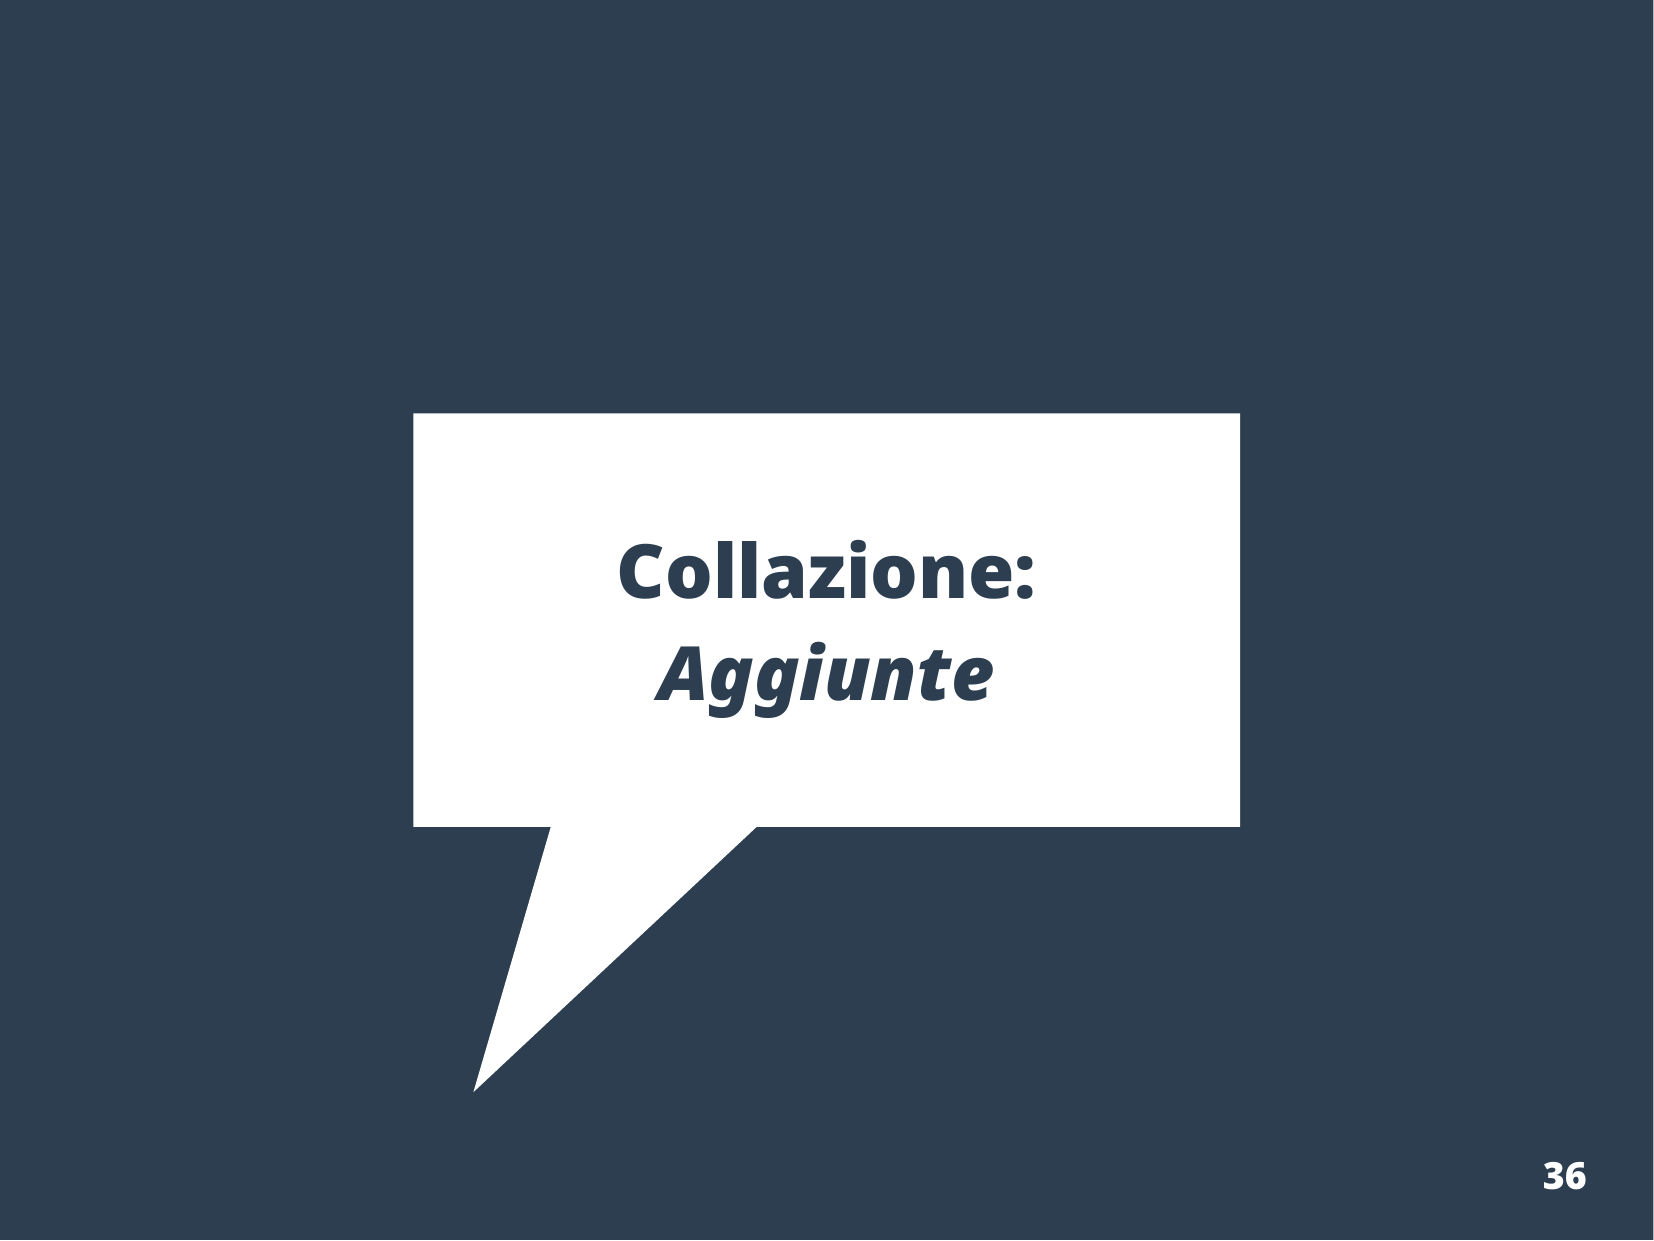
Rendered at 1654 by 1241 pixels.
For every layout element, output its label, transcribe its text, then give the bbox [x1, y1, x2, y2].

title Collazione: Aggiunte [442, 442, 1211, 798]
